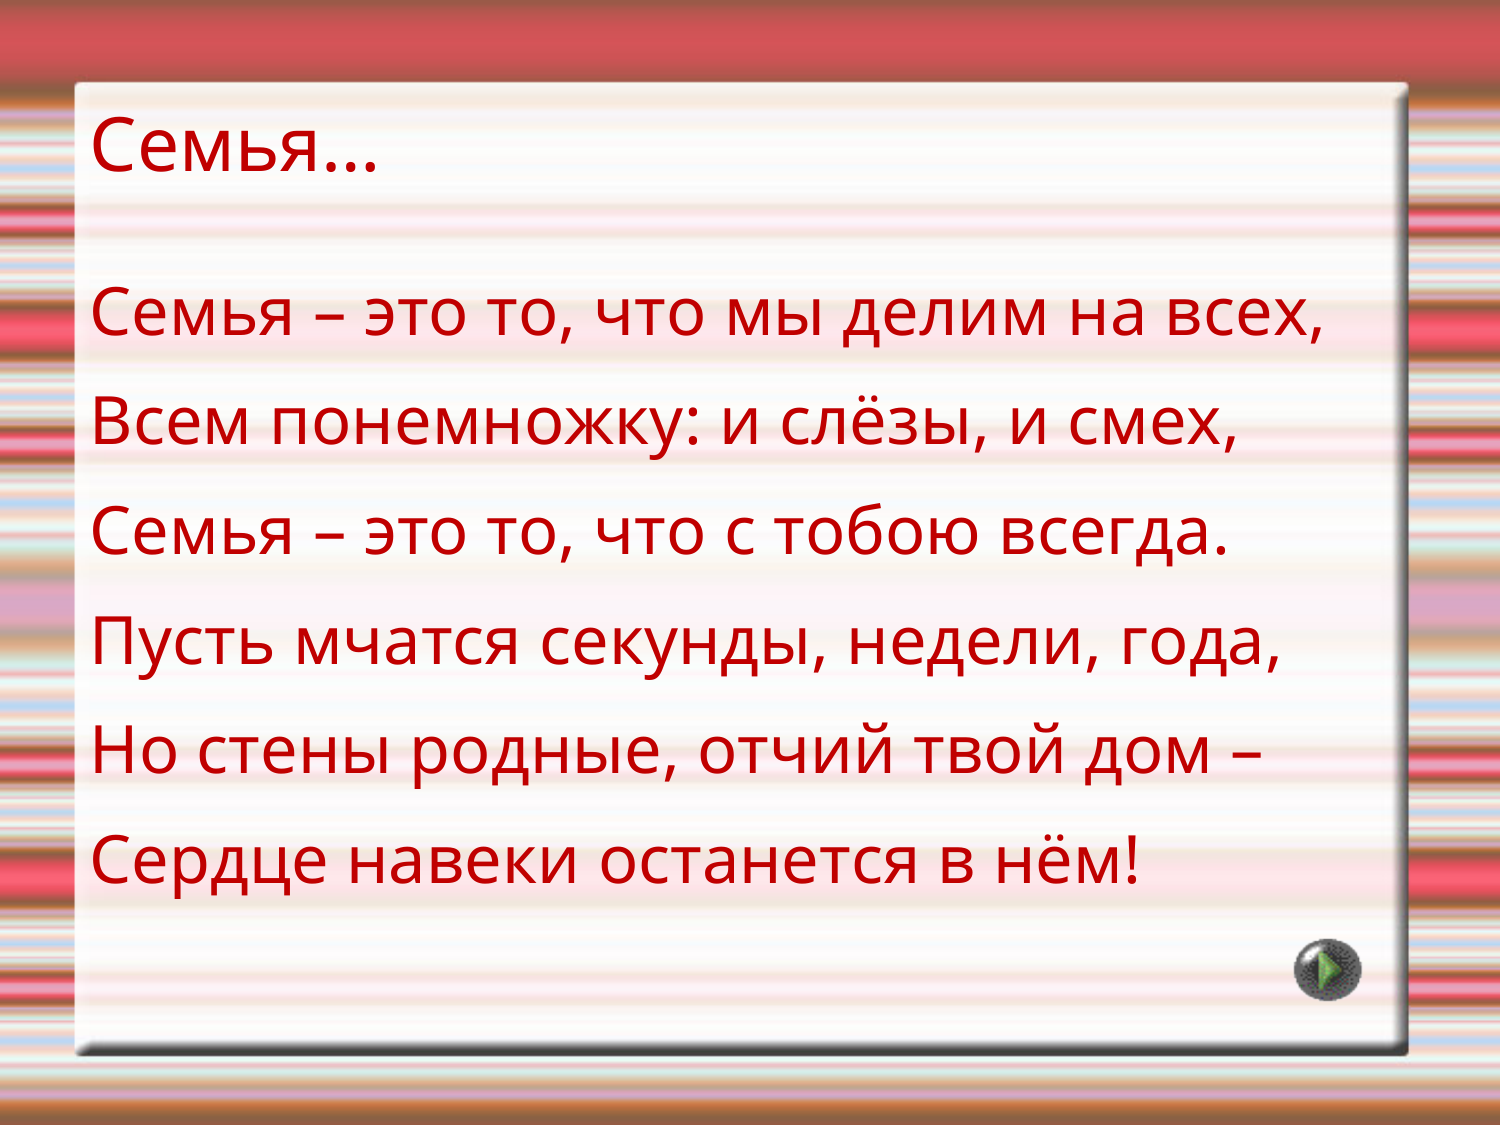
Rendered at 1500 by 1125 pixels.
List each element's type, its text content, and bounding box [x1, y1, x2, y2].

title Семья… [75, 88, 1500, 227]
list Семья – это то, что мы делим на всех, Всем понемножку: и слёзы, и смех, Семья – это то, что с тобою всегда. Пусть мчатся секунды, недели, года, Но стены родные, отчий твой дом – Сердце навеки останется в нём! [75, 261, 1500, 1004]
picture [0, 0, 1500, 1125]
